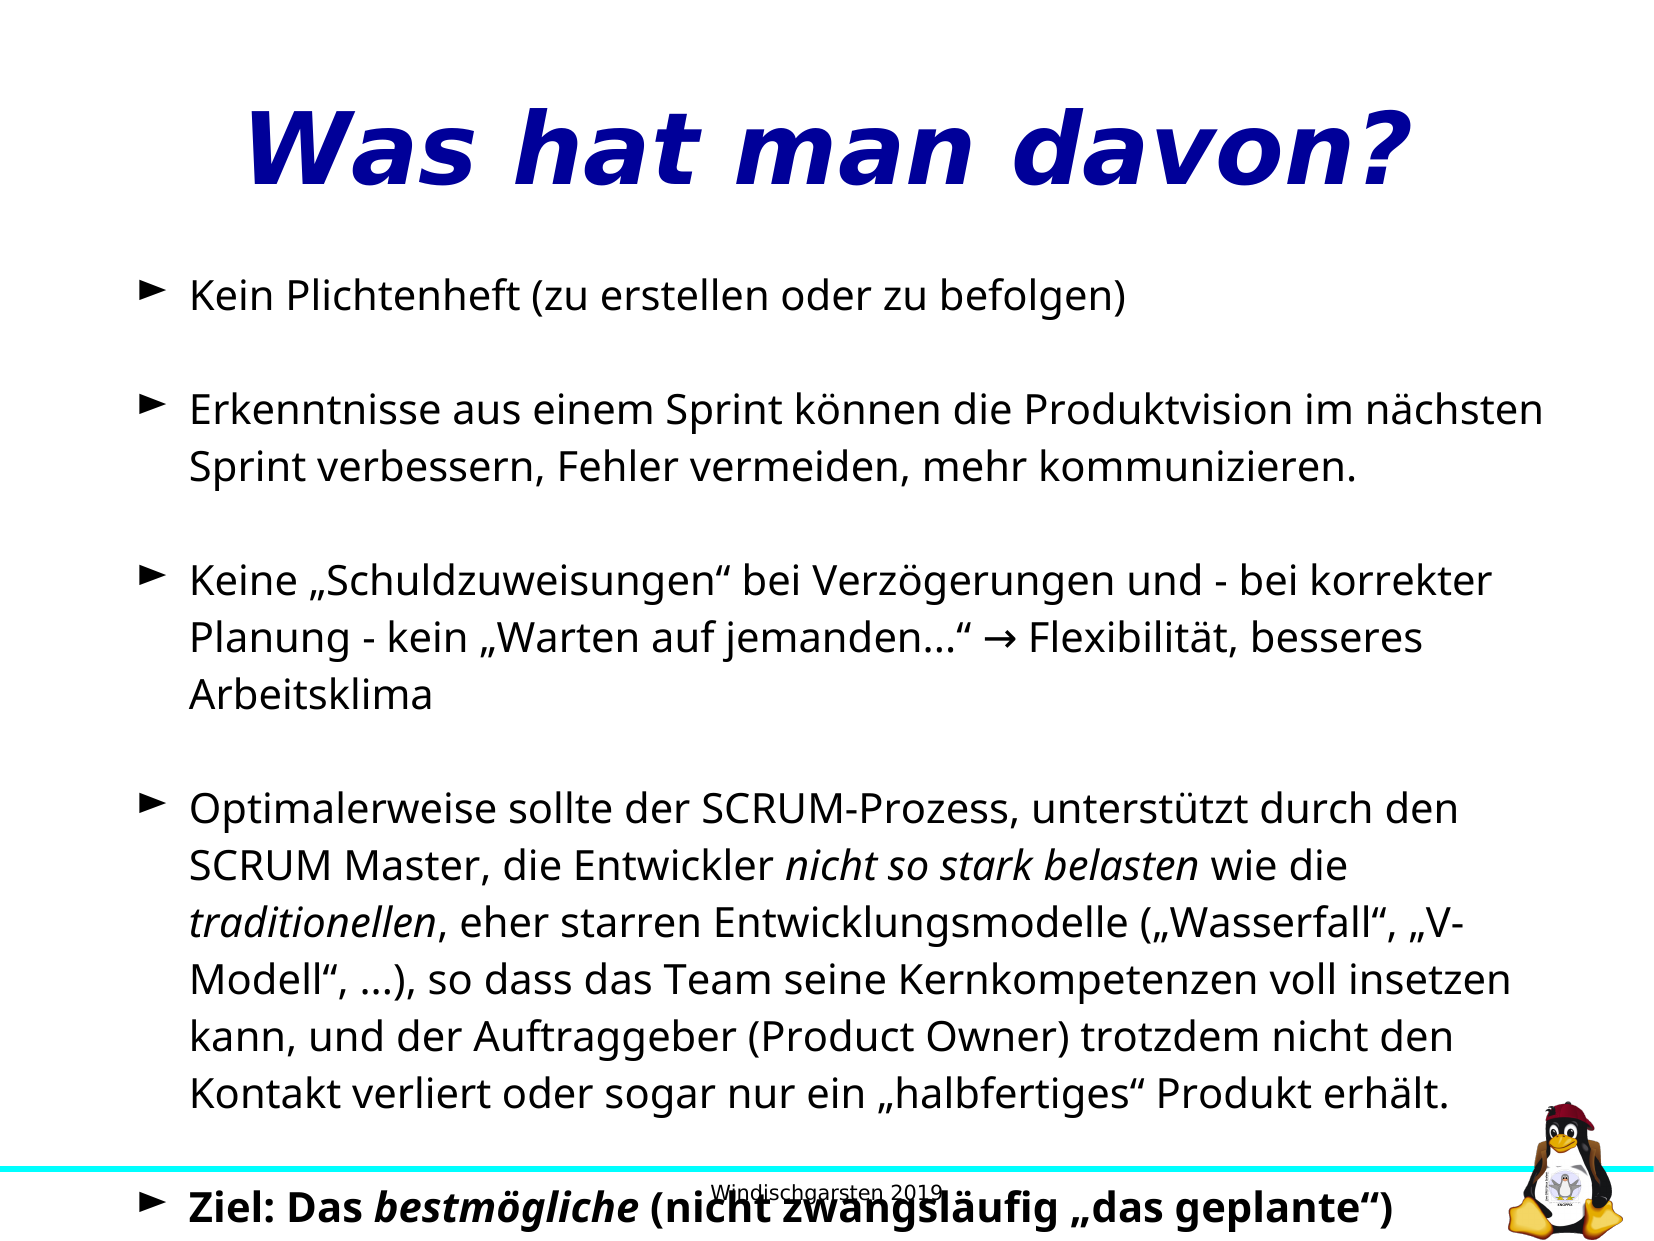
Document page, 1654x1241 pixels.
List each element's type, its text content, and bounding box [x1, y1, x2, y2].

picture [1505, 1100, 1625, 1241]
title Was hat man davon? [121, 46, 1534, 254]
list Kein Plichtenheft (zu erstellen oder zu befolgen) Erkenntnisse aus einem Sprint können die Produktvision im nächsten Sprint verbessern, Fehler vermeiden, mehr kommunizieren. Keine „Schuldzuweisungen“ bei Verzögerungen und - bei korrekter Planung - kein „Warten auf jemanden...“ → Flexibilität, besseres Arbeitsklima Optimalerweise sollte der SCRUM-Prozess, unterstützt durch den SCRUM Master, die Entwickler nicht so stark belasten wie die traditionellen, eher starren Entwicklungsmodelle („Wasserfall“, „V-Modell“, ...), so dass das Team seine Kernkompetenzen voll insetzen kann, und der Auftraggeber (Product Owner) trotzdem nicht den Kontakt verliert oder sogar nur ein „halbfertiges“ Produkt erhält. Ziel: Das bestmögliche (nicht zwangsläufig „das geplante“) Produkt erstellen unter Berücksichtigung der verfügbaren Resourcen. s.a. → Agiles Manifest [118, 265, 1558, 1079]
